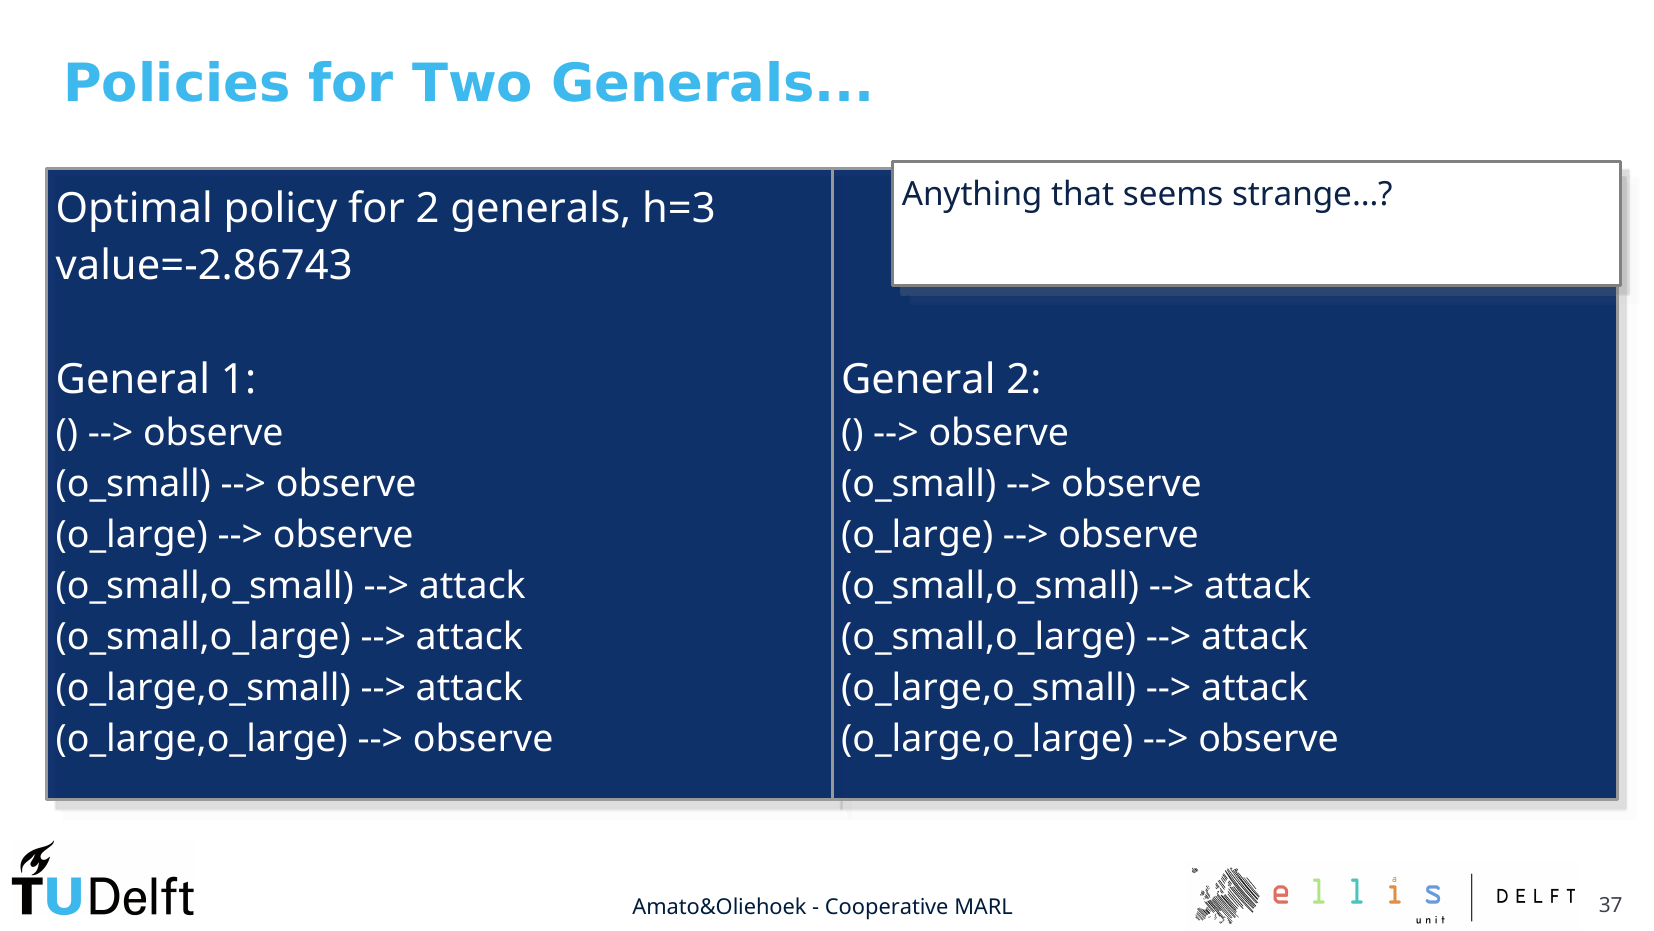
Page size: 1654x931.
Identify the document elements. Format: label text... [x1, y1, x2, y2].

text_box Anything that seems strange…? [892, 161, 1621, 286]
title Policies for Two Generals... [63, 12, 1571, 112]
picture [1186, 860, 1580, 931]
text_box General 2: () --> observe (o_small) --> observe (o_large) --> observe (o_small,o_small) --> attack (o_small,o_large) --> attack (o_large,o_small) --> attack (o_large,o_large) --> observe [832, 168, 1618, 800]
picture [11, 840, 195, 917]
text_box c, F=4 [901, 286, 1618, 293]
text_box Optimal policy for 2 generals, h=3 value=-2.86743 General 1: () --> observe (o_small) --> observe (o_large) --> observe (o_small,o_small) --> attack (o_small,o_large) --> attack (o_large,o_small) --> attack (o_large,o_large) --> observe [46, 168, 832, 800]
